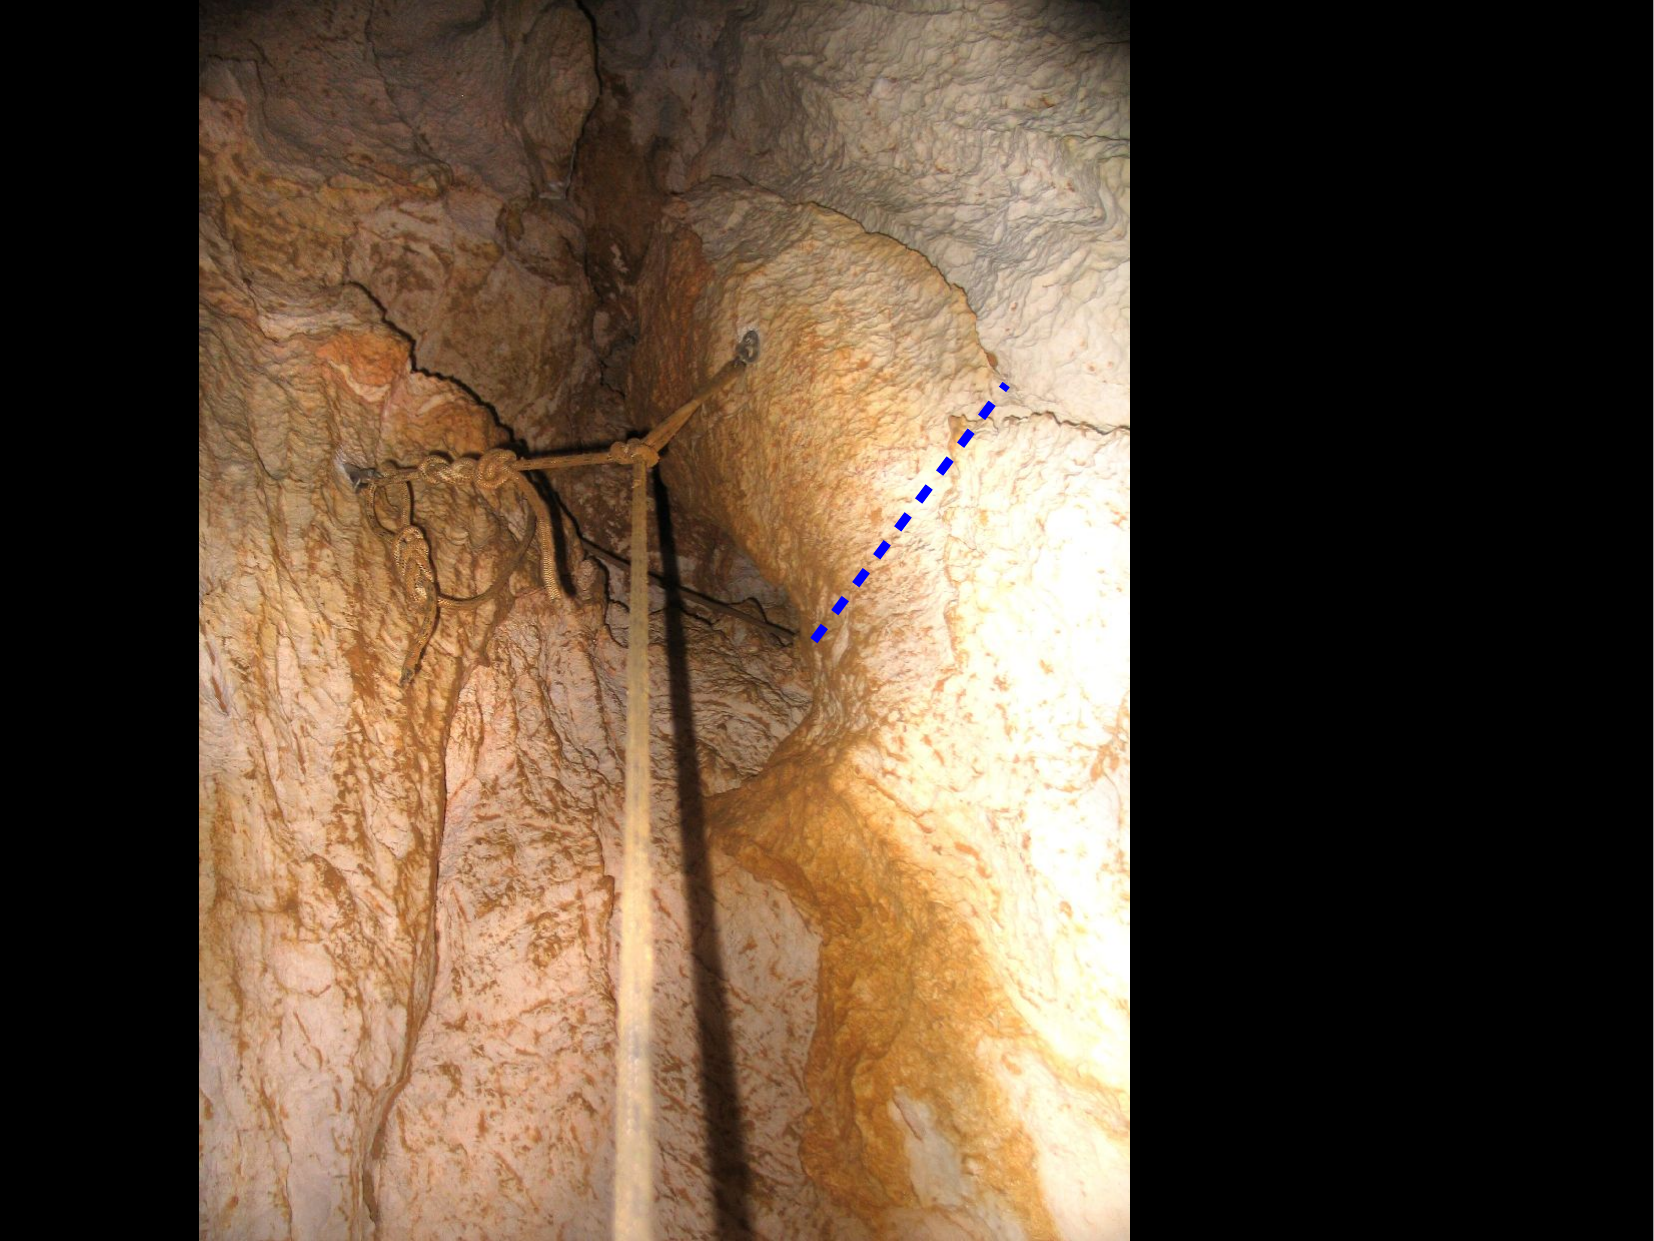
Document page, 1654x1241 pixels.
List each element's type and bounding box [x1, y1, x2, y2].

picture [199, 0, 1130, 1241]
text_box [1130, 0, 1654, 1241]
text_box [0, 0, 199, 1241]
